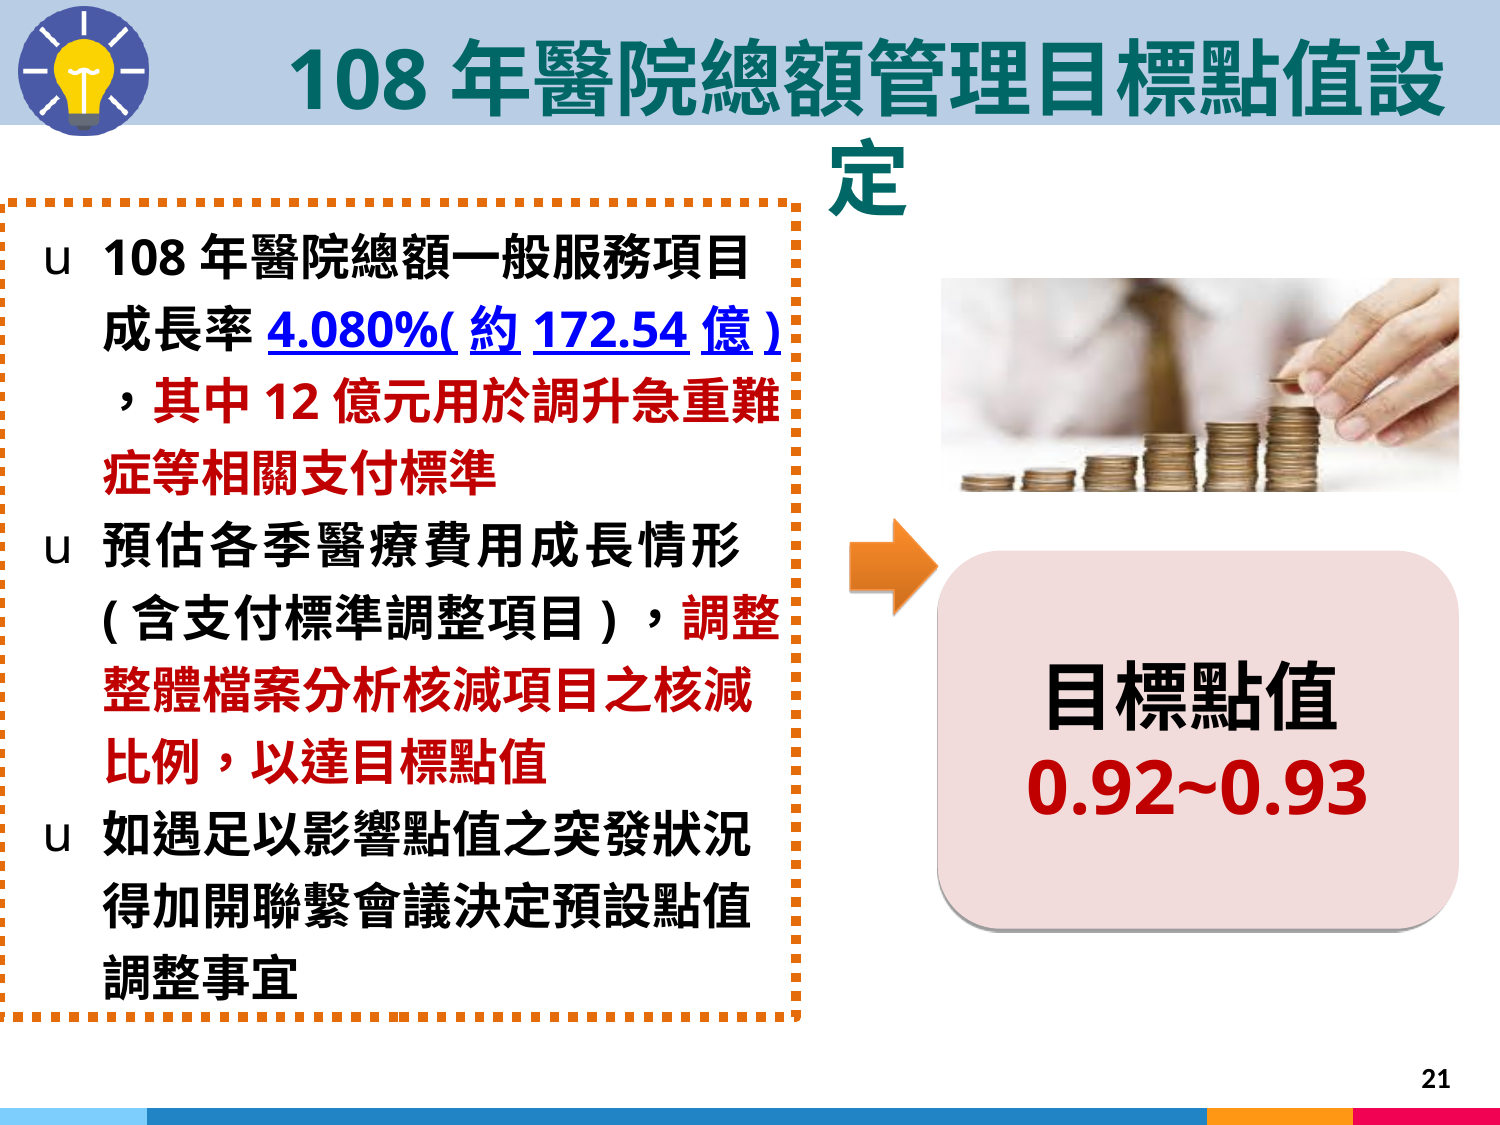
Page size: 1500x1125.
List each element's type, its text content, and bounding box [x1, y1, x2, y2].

text_box <編號> [1391, 1043, 1482, 1113]
title 108年醫院總額管理目標點值設定 [235, 19, 1500, 149]
text_box 目標點值0.92~0.93 [937, 550, 1459, 929]
picture [18, 6, 149, 137]
text_box [850, 519, 938, 614]
list 108年醫院總額一般服務項目成長率4.080%(約172.54億) ，其中12億元用於調升急重難症等相關支付標準 預估各季醫療費用成長情形(含支付標準調整項目)，調整整體檔案分析核減項目之核減比例，以達目標點值 如遇足以影響點值之突發狀況得加開聯繫會議決定預設點值調整事宜 [0, 202, 797, 1018]
picture [941, 278, 1463, 492]
